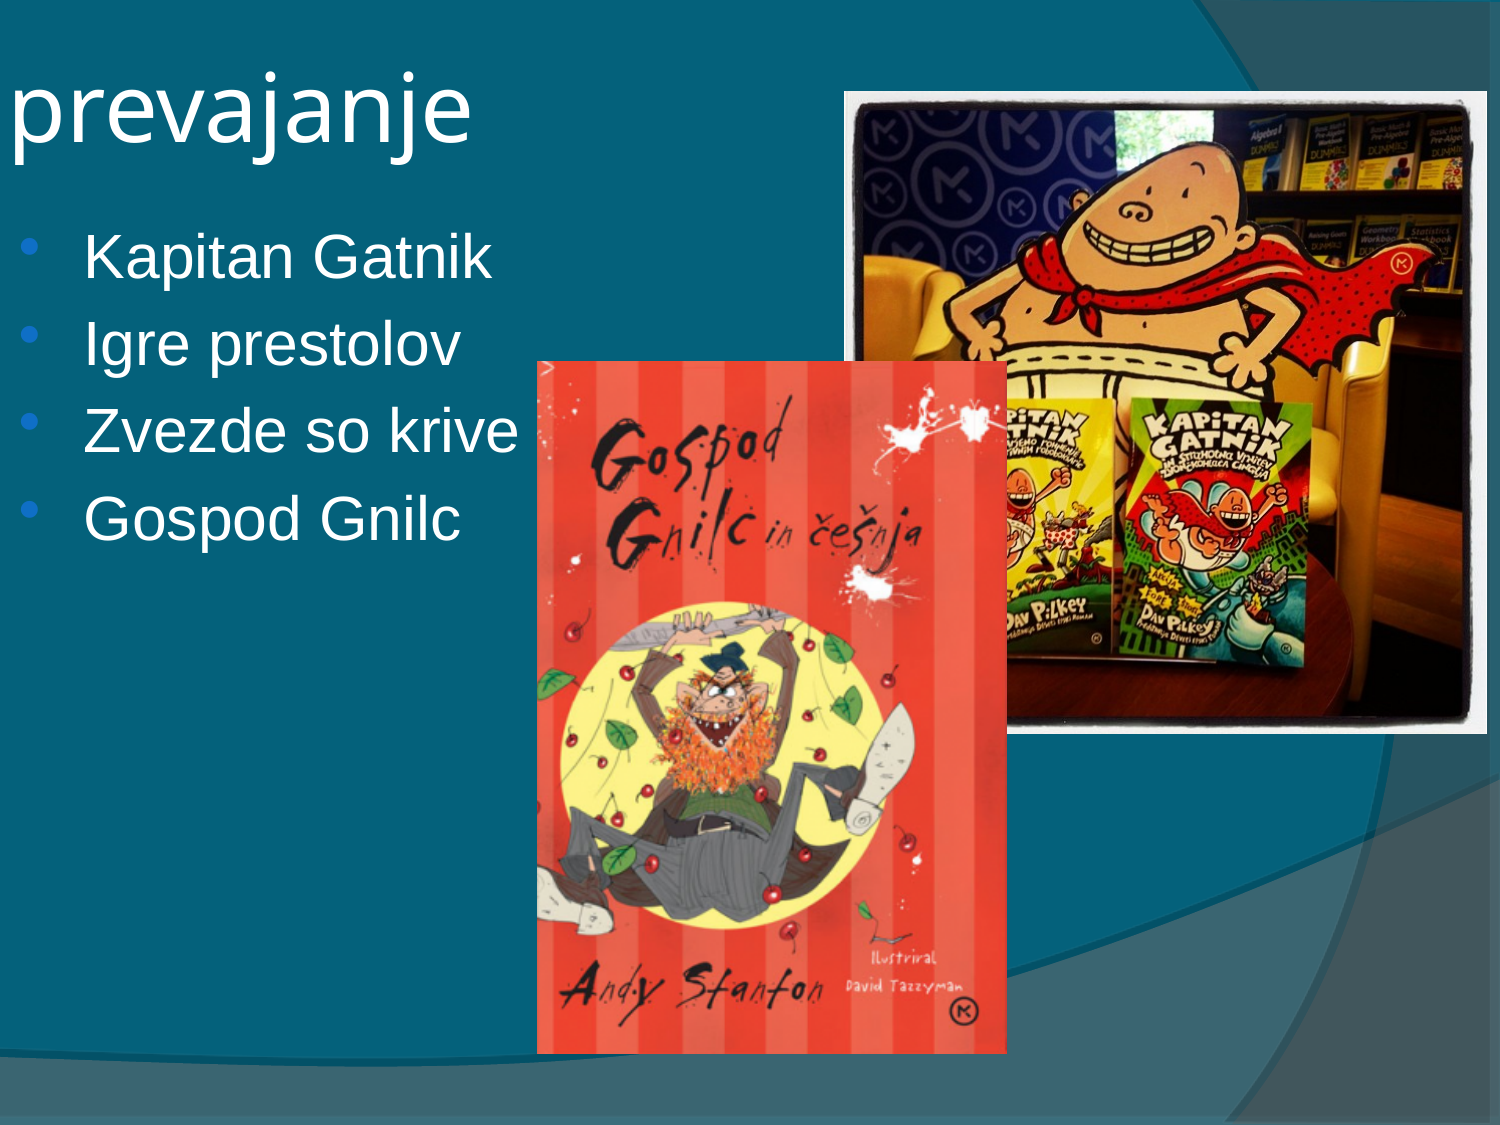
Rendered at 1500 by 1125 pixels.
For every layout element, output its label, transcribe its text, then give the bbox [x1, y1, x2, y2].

title prevajanje [0, 0, 1500, 208]
picture [538, 91, 1487, 1054]
list Kapitan Gatnik Igre prestolov Zvezde so krive Gospod Gnilc [0, 208, 1500, 1125]
